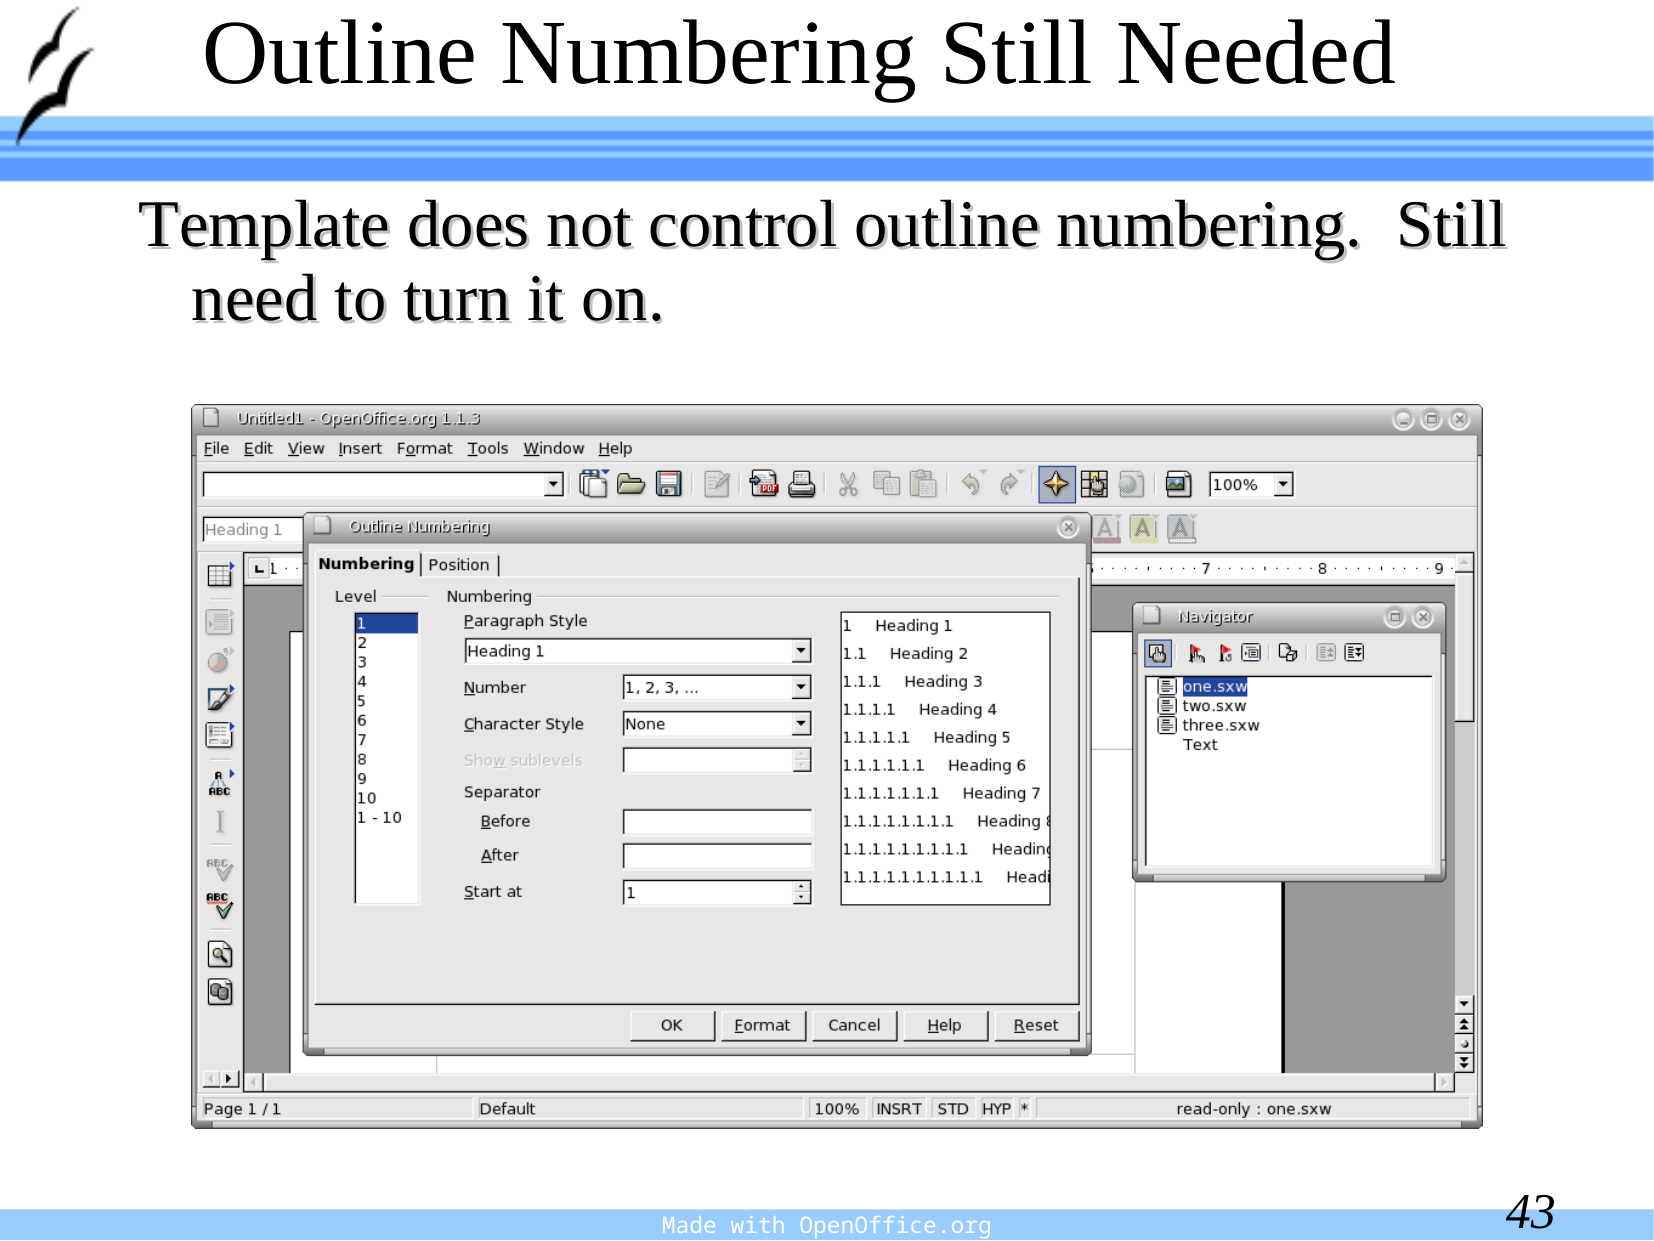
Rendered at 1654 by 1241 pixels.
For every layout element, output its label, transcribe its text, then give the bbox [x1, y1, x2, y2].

picture [191, 404, 1483, 1129]
title Outline Numbering Still Needed [94, 0, 1507, 117]
picture [0, 0, 1654, 188]
list Template does not control outline numbering. Still need to turn it on. [120, 187, 1533, 1195]
